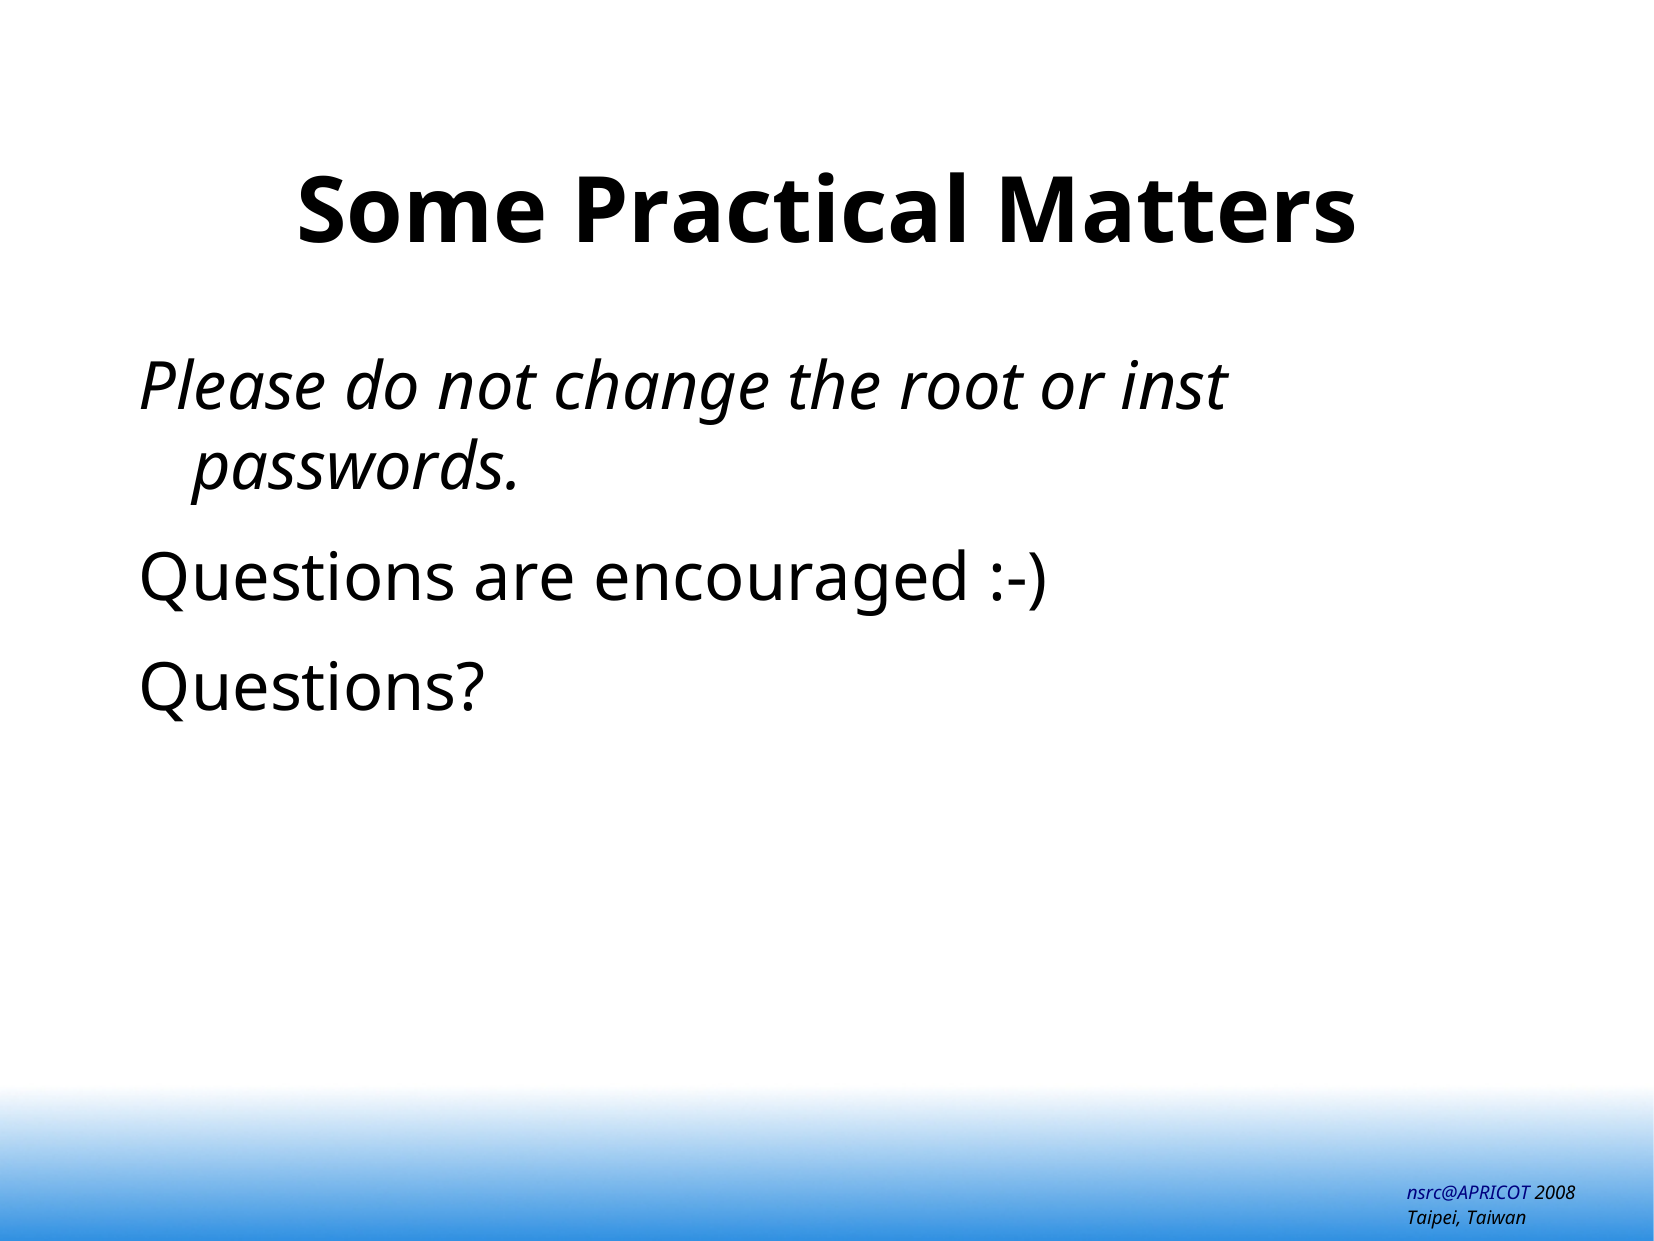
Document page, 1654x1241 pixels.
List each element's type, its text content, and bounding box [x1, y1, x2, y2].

title Some Practical Matters [121, 102, 1534, 311]
picture [0, 1083, 1654, 1241]
list Please do not change the root or inst passwords. Questions are encouraged :-) Questions? [121, 344, 1534, 1135]
